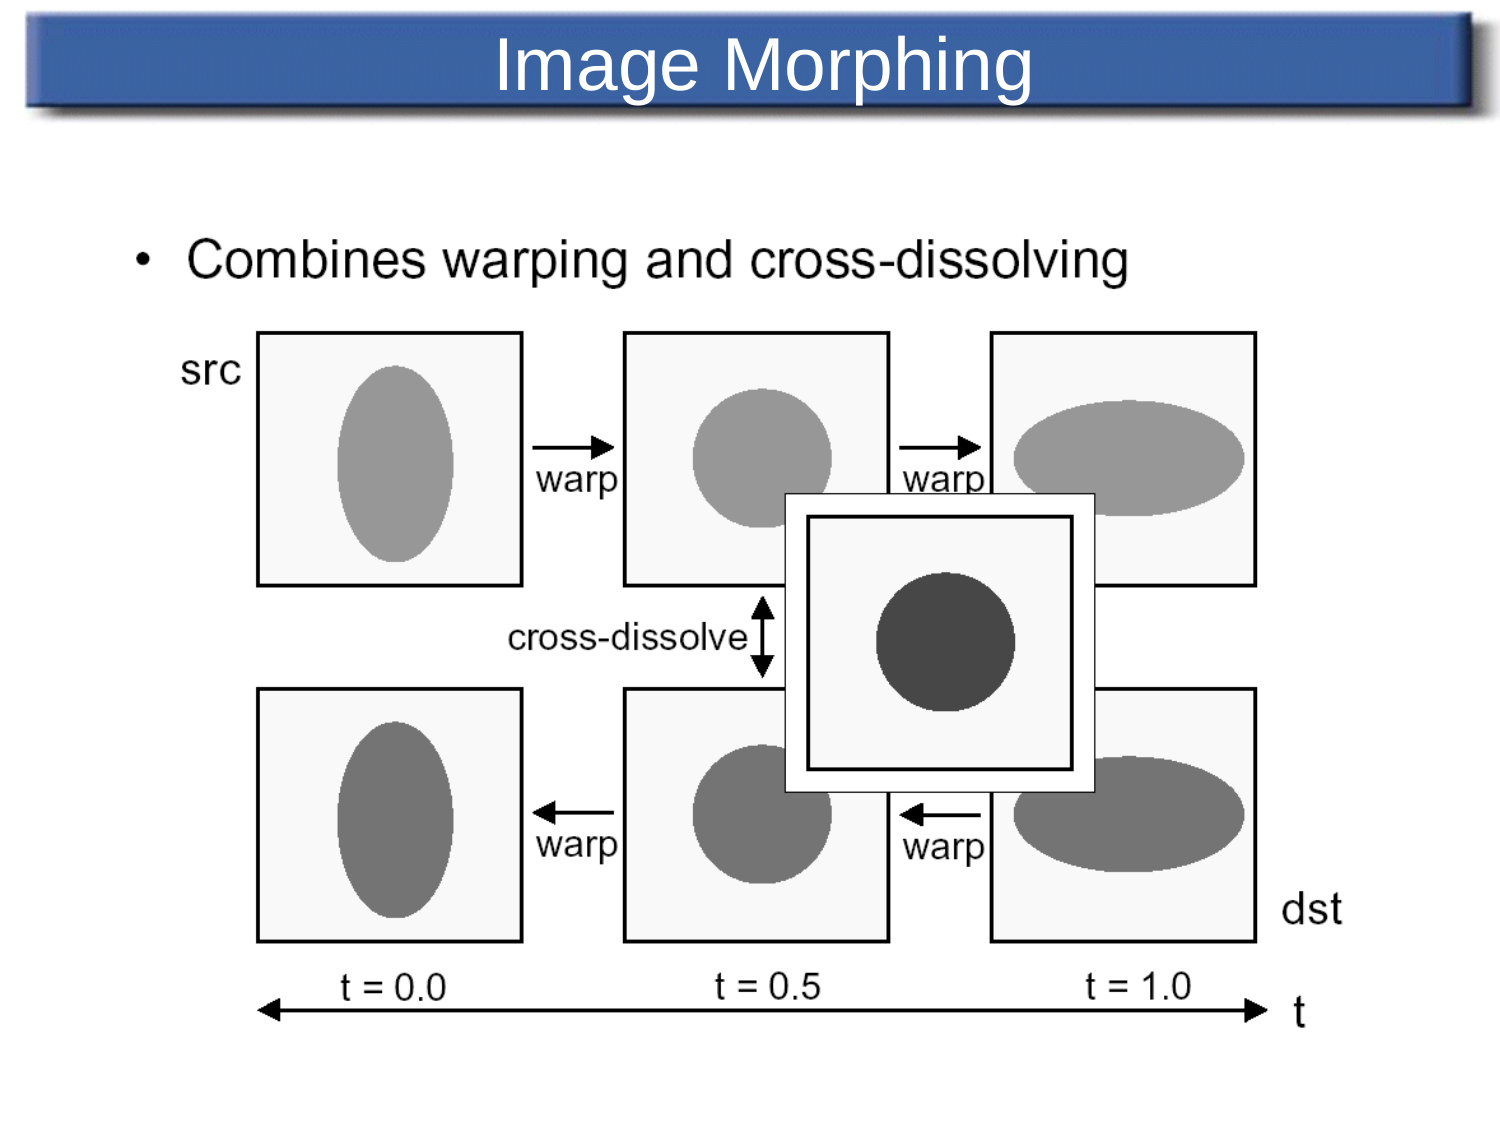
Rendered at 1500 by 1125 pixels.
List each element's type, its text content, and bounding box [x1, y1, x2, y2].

picture [125, 224, 1363, 1038]
picture [24, 9, 1500, 125]
title Image Morphing [124, 8, 1404, 114]
